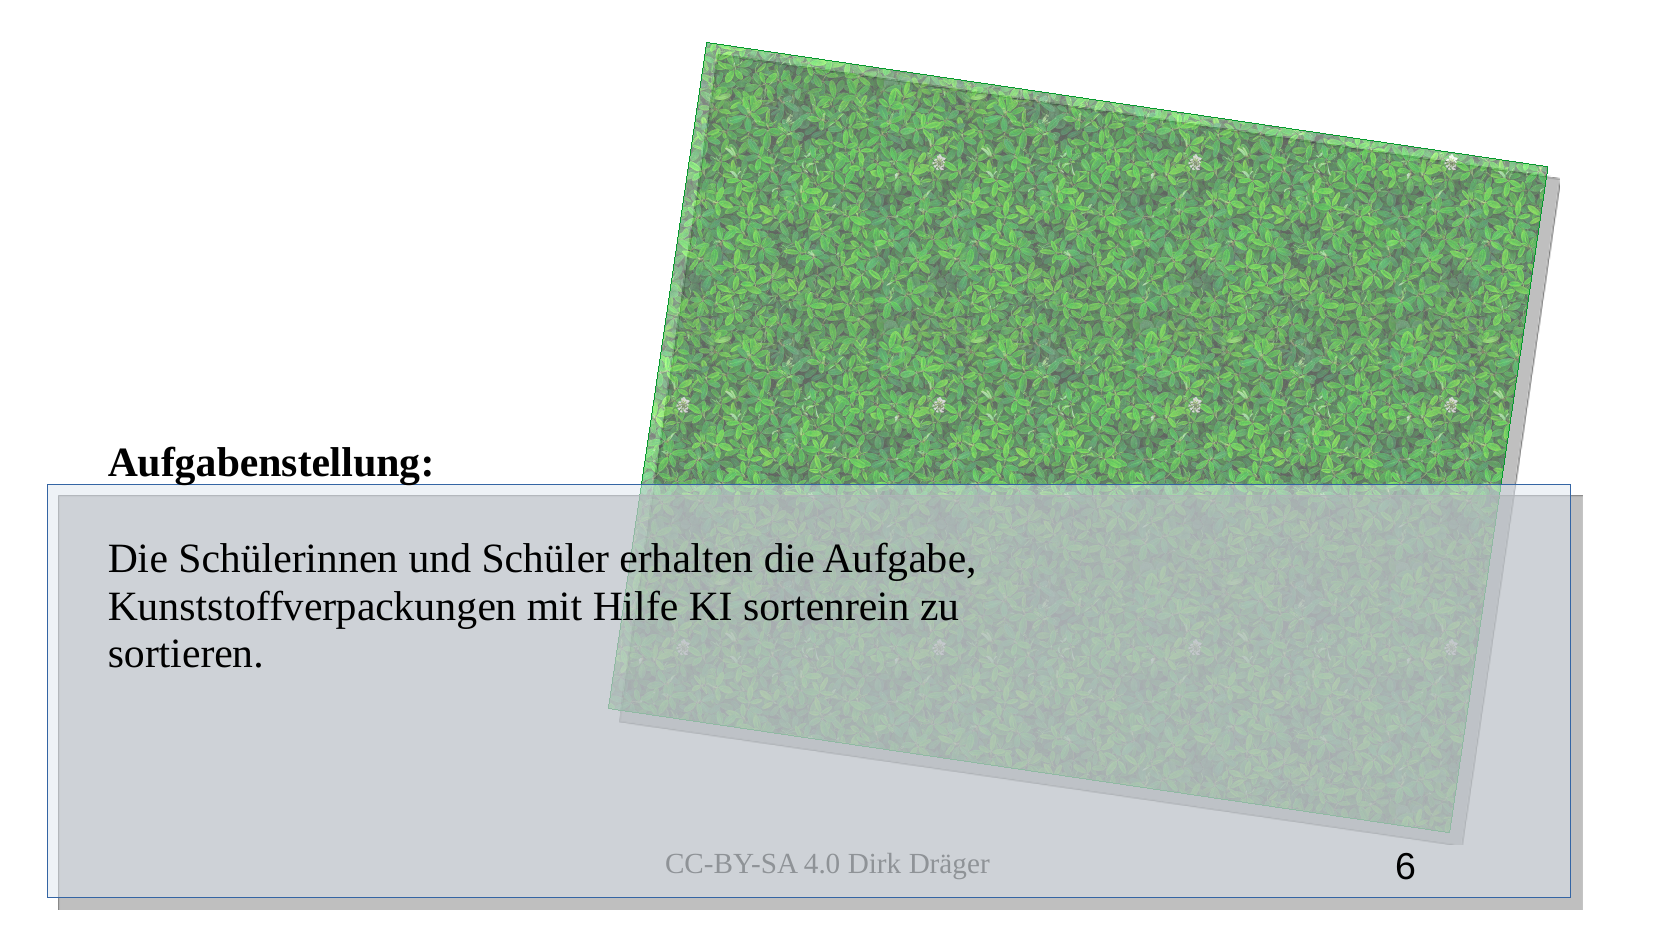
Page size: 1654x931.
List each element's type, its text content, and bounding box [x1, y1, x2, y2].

text_box <Foliennummer> [519, 838, 1654, 896]
text_box [47, 42, 1571, 898]
chart [0, 397, 993, 721]
